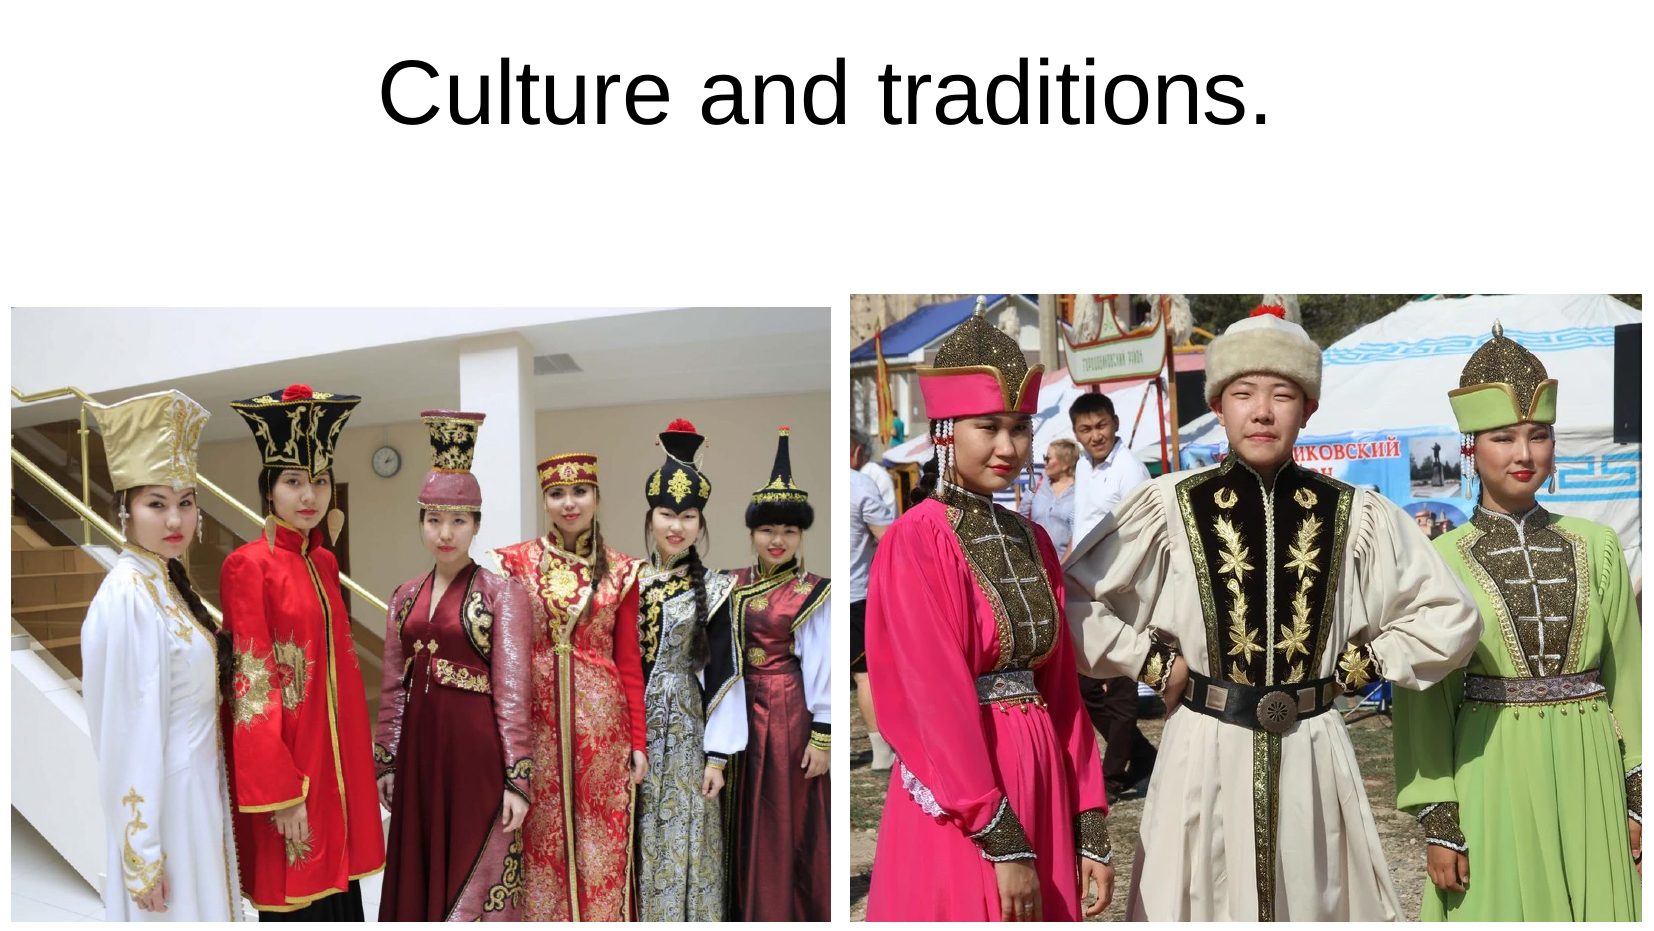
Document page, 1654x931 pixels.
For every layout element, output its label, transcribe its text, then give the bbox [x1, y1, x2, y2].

picture [850, 294, 1642, 922]
picture [11, 307, 831, 922]
title Culture and traditions. [82, 10, 1571, 166]
